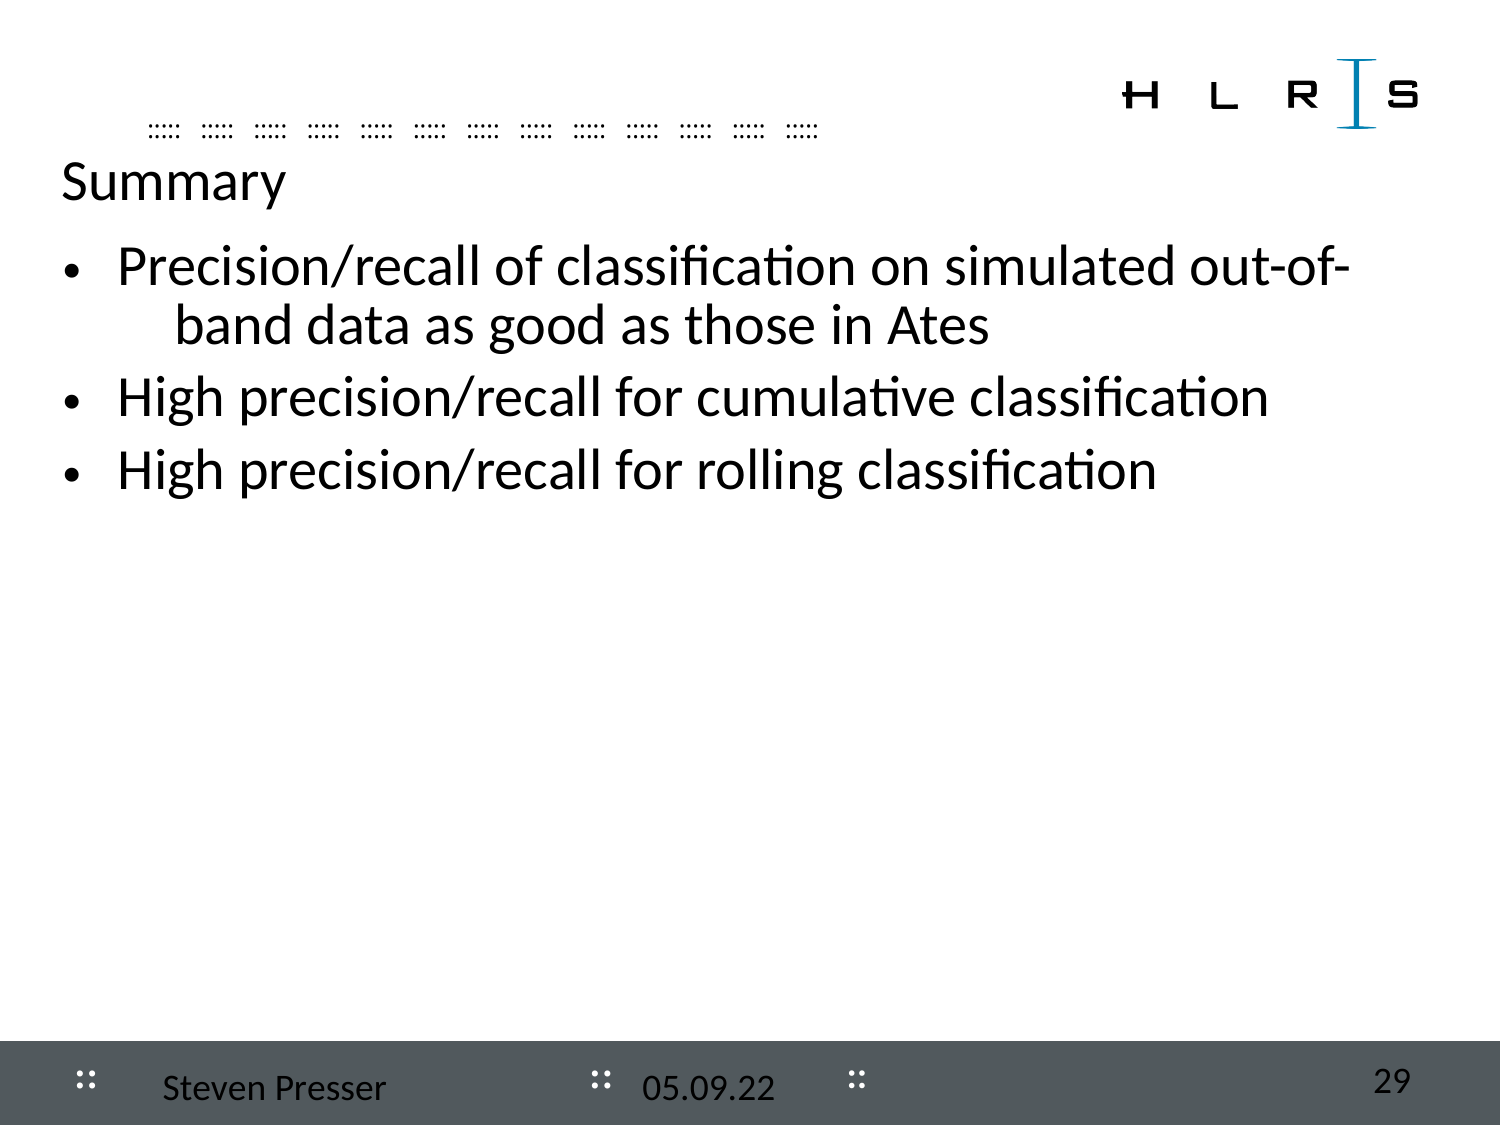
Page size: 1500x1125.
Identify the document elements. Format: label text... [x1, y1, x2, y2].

title Summary [46, 108, 1464, 234]
list Precision/recall of classification on simulated out-of-band data as good as those in Ates High precision/recall for cumulative classification High precision/recall for rolling classification [46, 234, 1464, 977]
picture [1122, 59, 1353, 108]
picture [1360, 59, 1418, 108]
